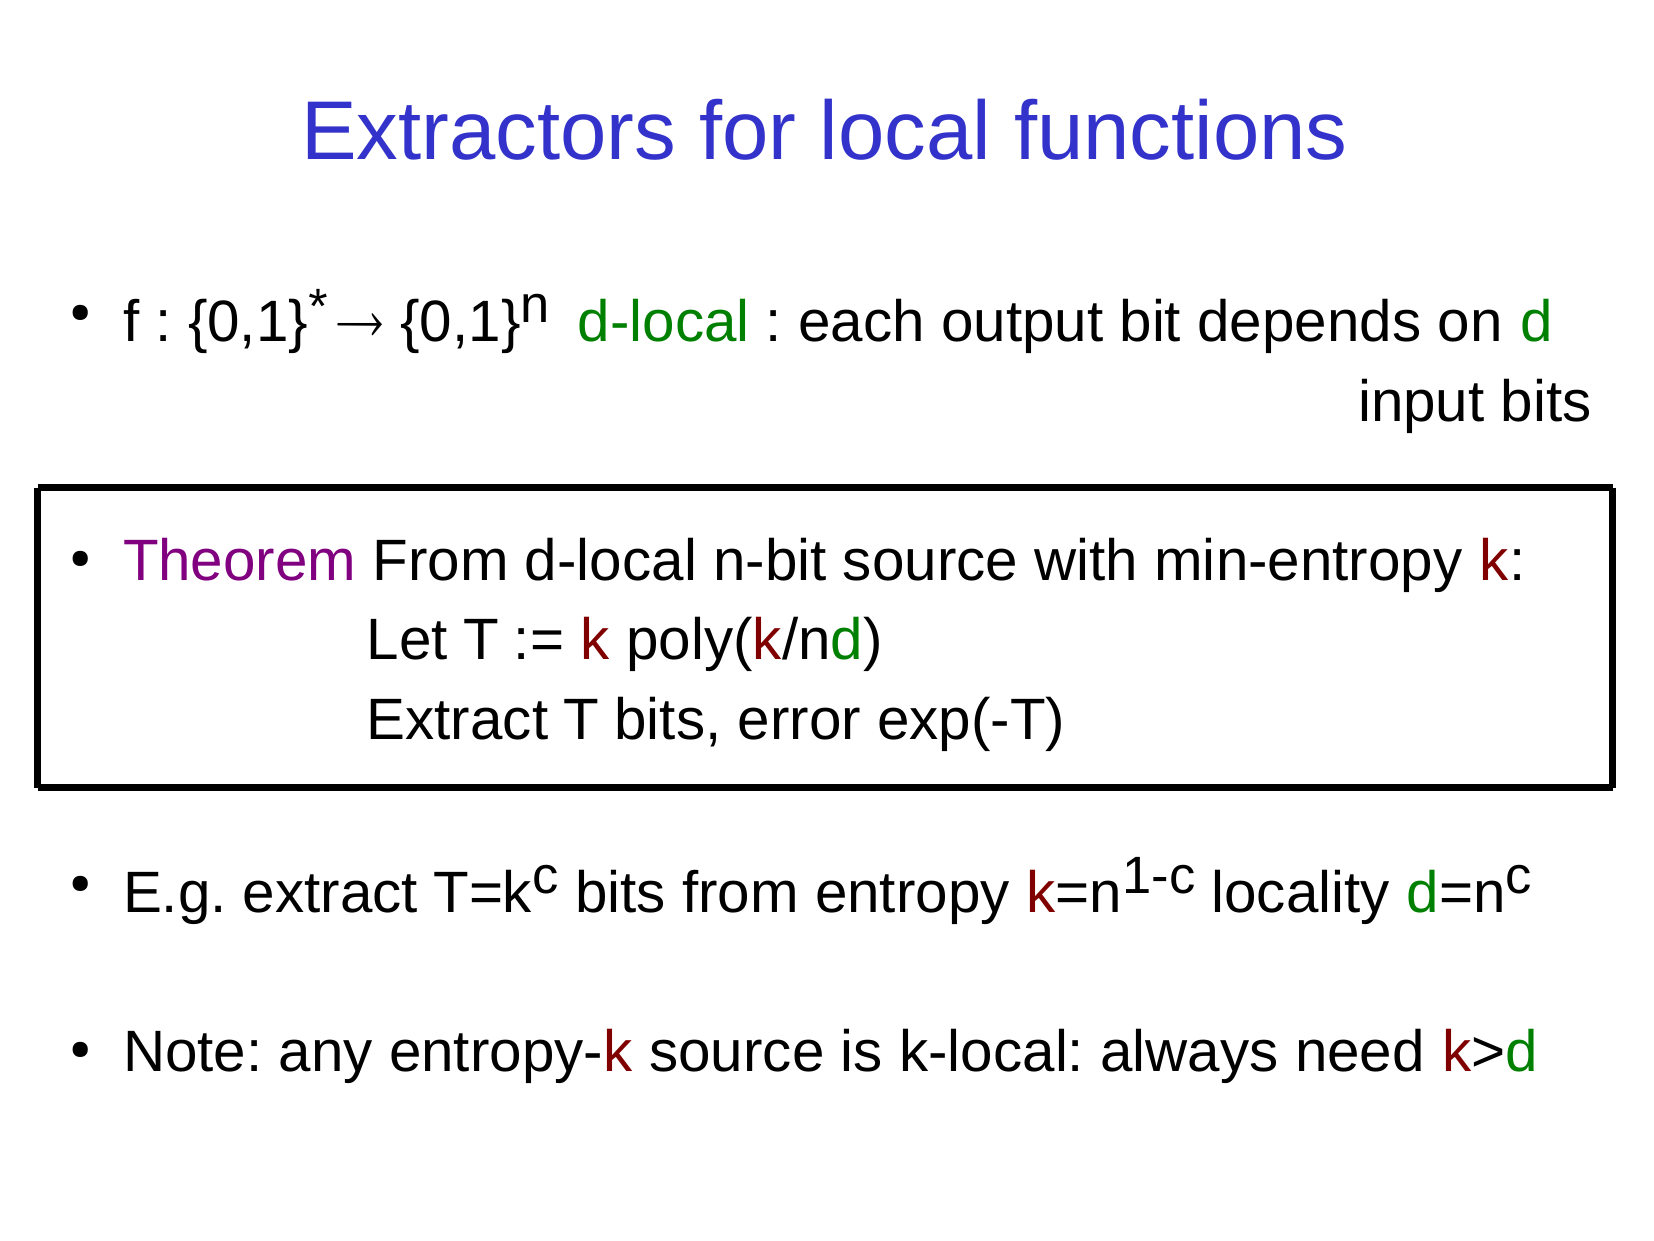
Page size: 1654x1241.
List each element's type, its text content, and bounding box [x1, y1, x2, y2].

title Extractors for local functions [0, 27, 1651, 235]
list f : {0,1}*  {0,1}n d-local : each output bit depends on d input bits Theorem From d-local n-bit source with min-entropy k: Let T := k poly(k/nd) Extract T bits, error exp(-T) E.g. extract T=kc bits from entropy k=n1-c locality d=nc Note: any entropy-k source is k-local: always need k>d [37, 187, 1654, 1199]
list f : {0,1}*  {0,1}n d-local : each output bit depends on d input bits Theorem From d-local n-bit source with min-entropy k: Let T := k poly(k/nd) Extract T bits, error exp(-T) E.g. extract T=kc bits from entropy k=n1-c locality d=nc Note: any entropy-k source is k-local: always need k>d [41, 491, 1609, 784]
